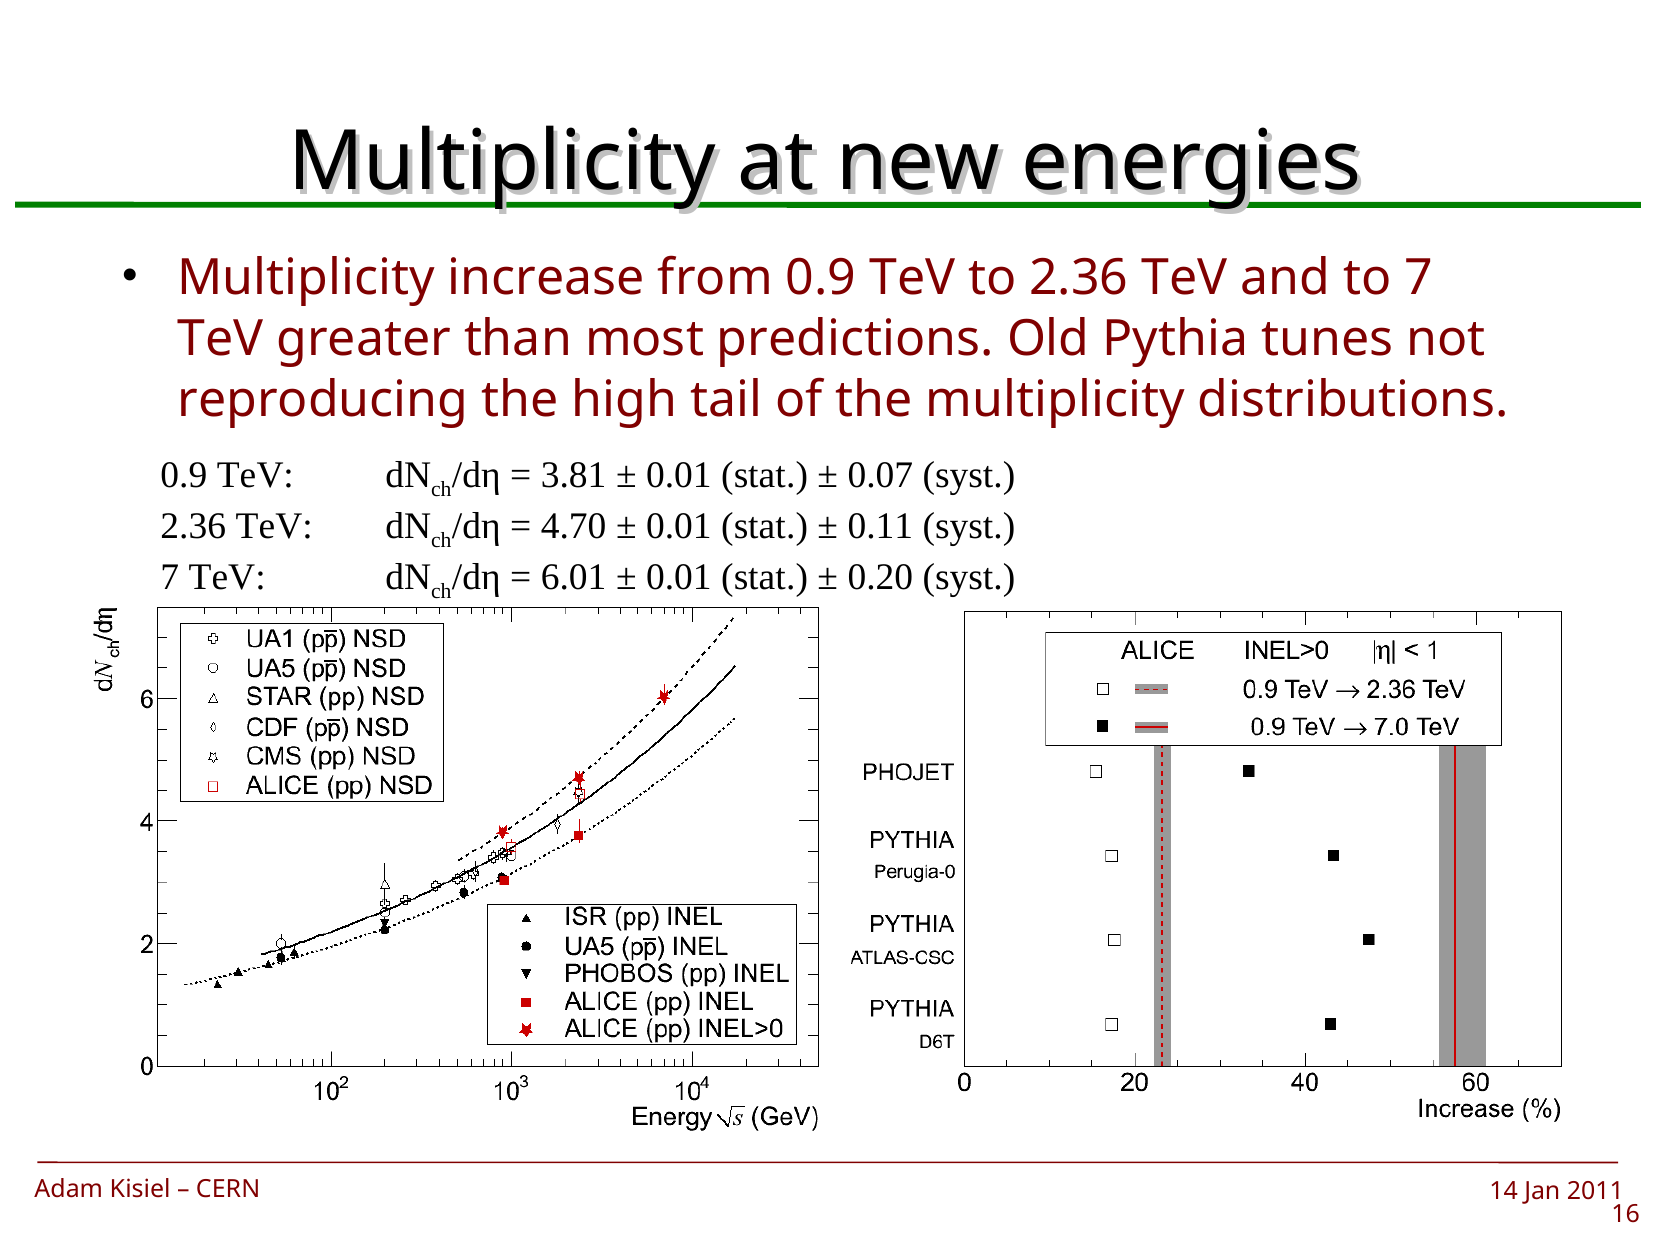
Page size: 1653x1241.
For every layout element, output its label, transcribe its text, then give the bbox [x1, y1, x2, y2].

list Multiplicity increase from 0.9 TeV to 2.36 TeV and to 7 TeV greater than most predictions. Old Pythia tunes not reproducing the high tail of the multiplicity distributions. [121, 244, 1533, 1064]
text_box 0.9 TeV: dNch/dη = 3.81 ± 0.01 (stat.) ± 0.07 (syst.) 2.36 TeV: dNch/dη = 4.70 ± 0.01 (stat.) ± 0.11 (syst.) 7 TeV: dNch/dη = 6.01 ± 0.01 (stat.) ± 0.20 (syst.) [70, 442, 1064, 611]
picture [837, 600, 1583, 1136]
picture [82, 611, 833, 1136]
title Multiplicity at new energies [119, 52, 1531, 260]
